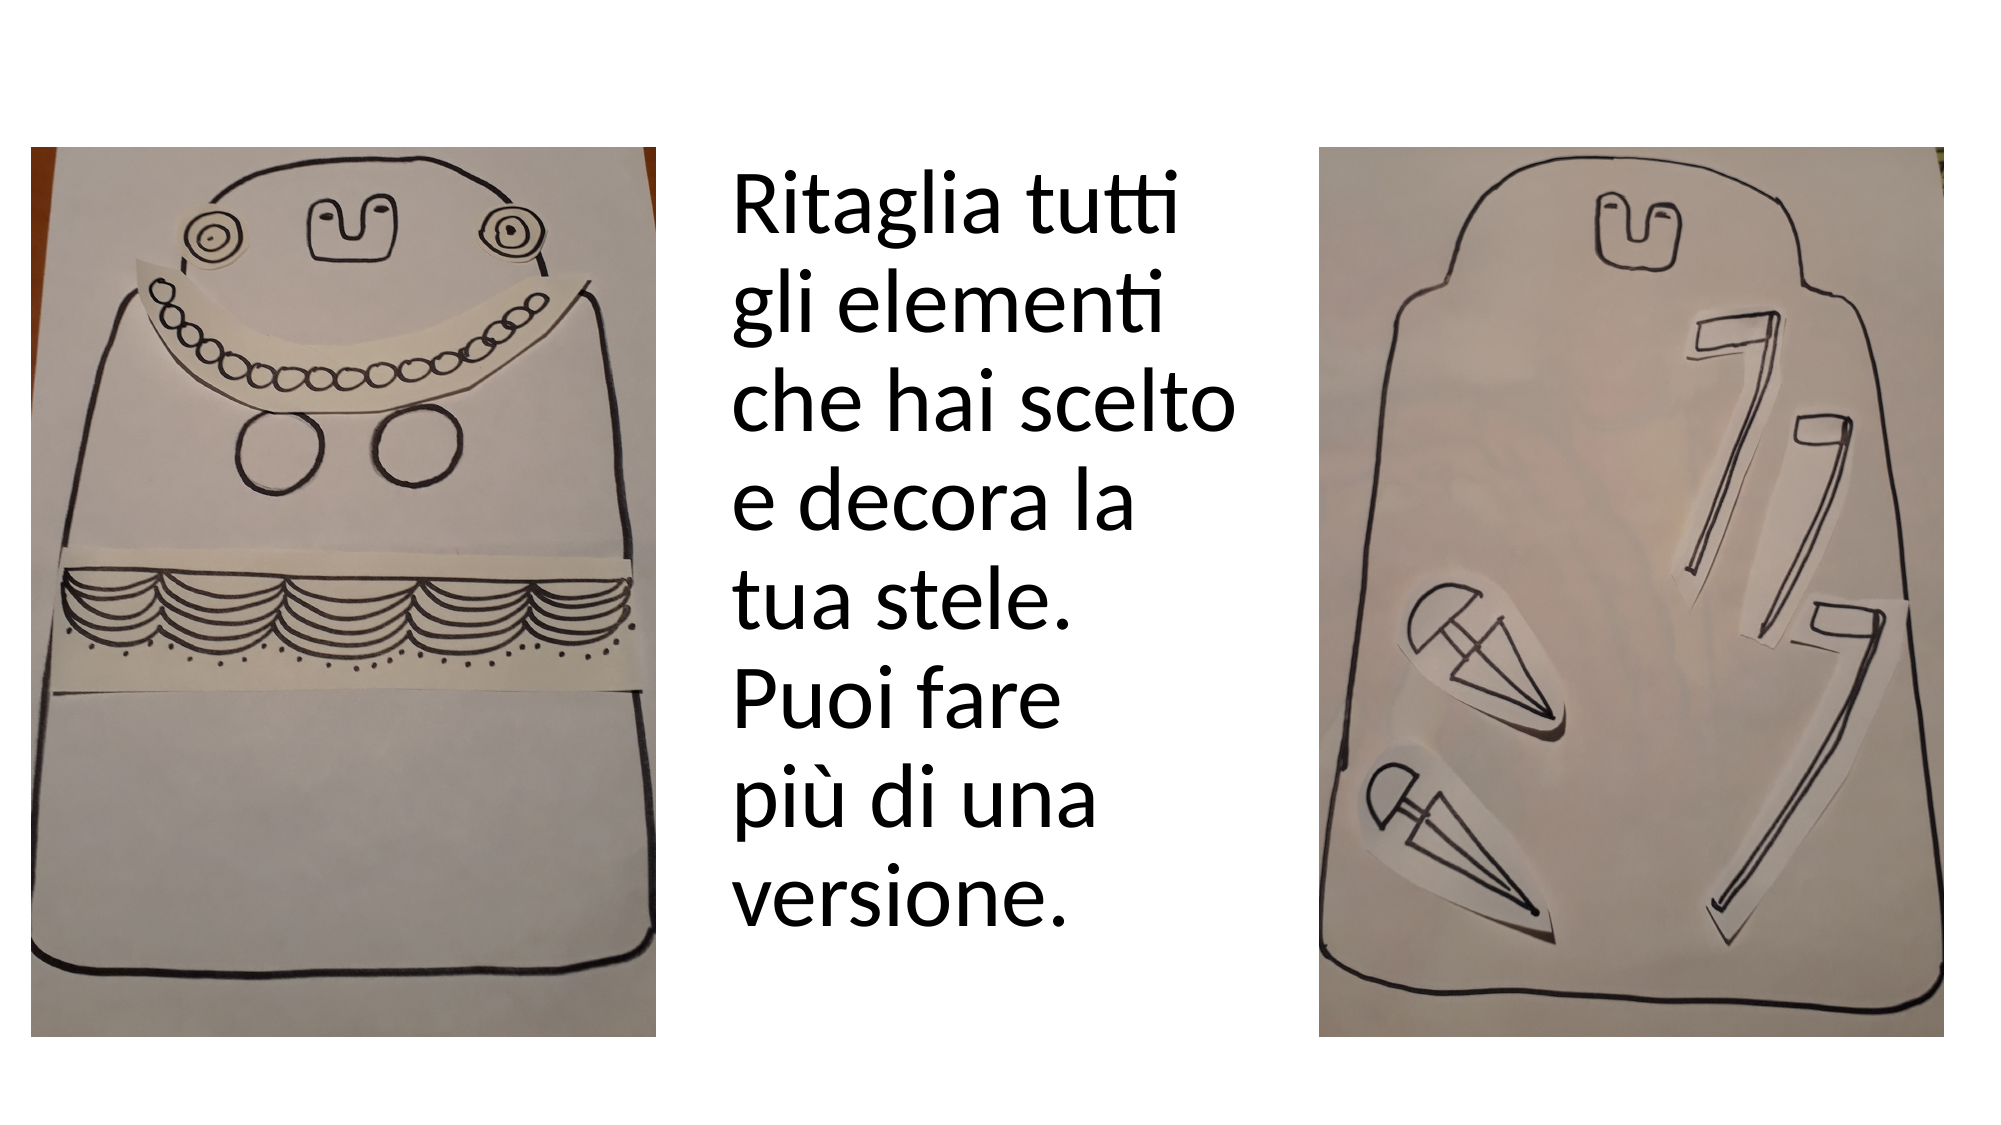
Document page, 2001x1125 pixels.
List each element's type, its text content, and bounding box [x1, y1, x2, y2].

picture [31, 147, 656, 1037]
title Ritaglia tutti gli elementi che hai scelto e decora la tua stele. Puoi fare più di una versione. [716, 147, 1259, 967]
picture [1319, 147, 1944, 1037]
